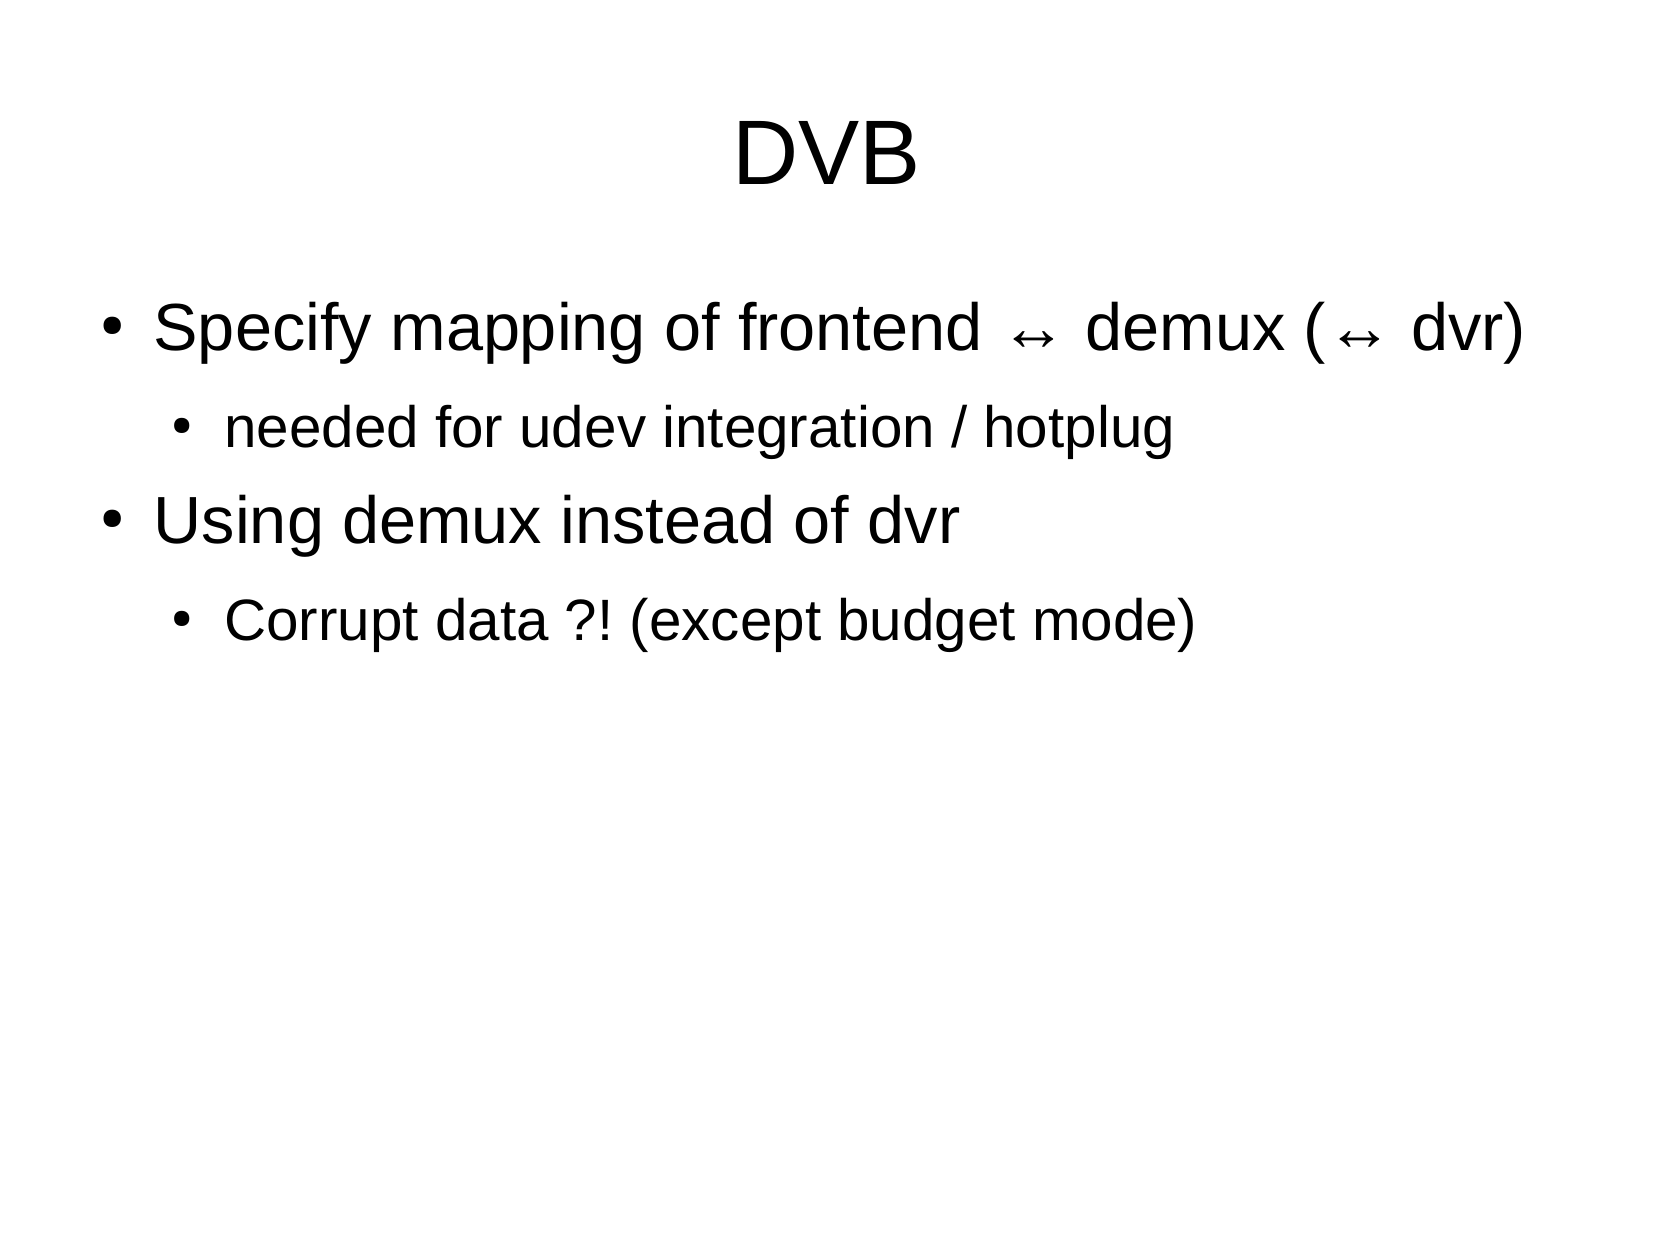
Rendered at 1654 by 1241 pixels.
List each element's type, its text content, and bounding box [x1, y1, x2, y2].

title DVB [82, 56, 1571, 250]
list Specify mapping of frontend ↔ demux (↔ dvr) needed for udev integration / hotplug Using demux instead of dvr Corrupt data ?! (except budget mode) [82, 290, 1571, 1109]
